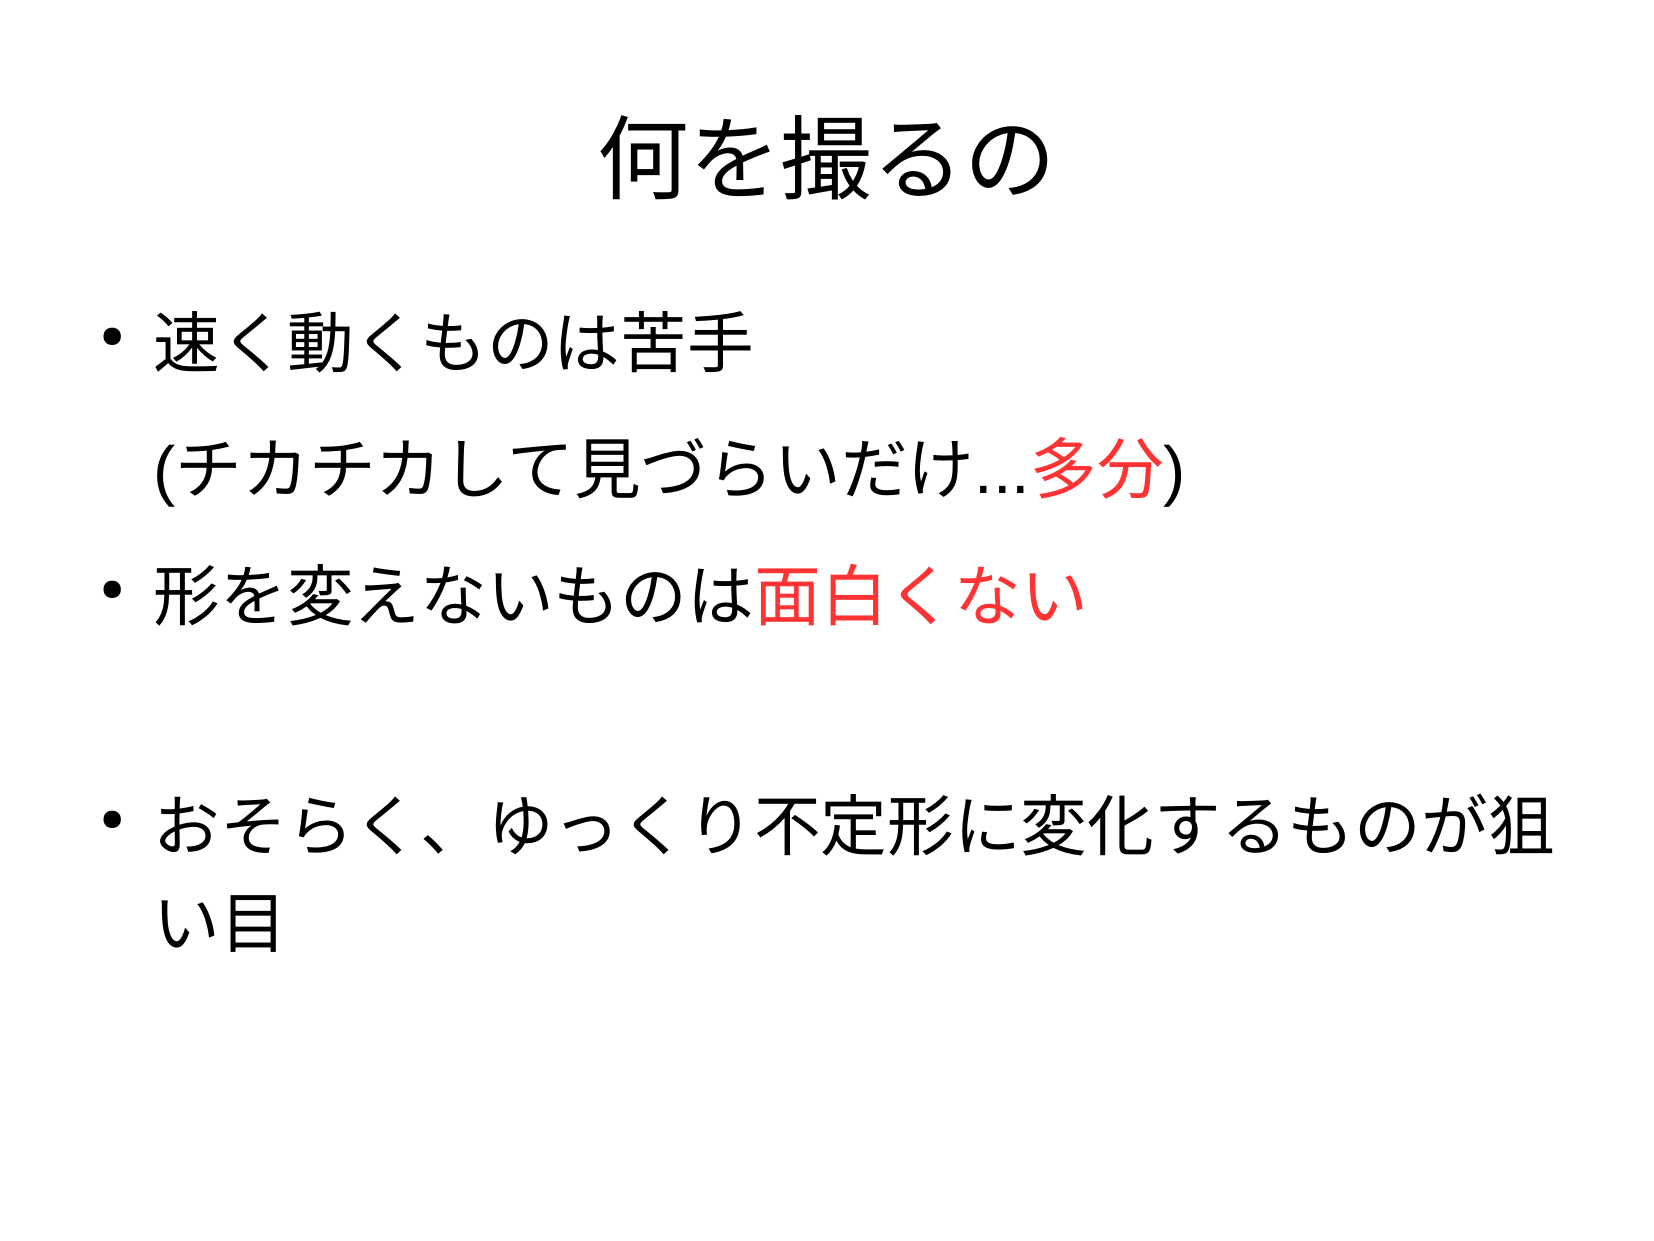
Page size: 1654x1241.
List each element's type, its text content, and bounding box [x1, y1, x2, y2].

list 速く動くものは苦手 (チカチカして見づらいだけ...多分) 形を変えないものは面白くない おそらく、ゆっくり不定形に変化するものが狙い目 [82, 290, 1571, 1010]
title 何を撮るの [82, 49, 1571, 257]
